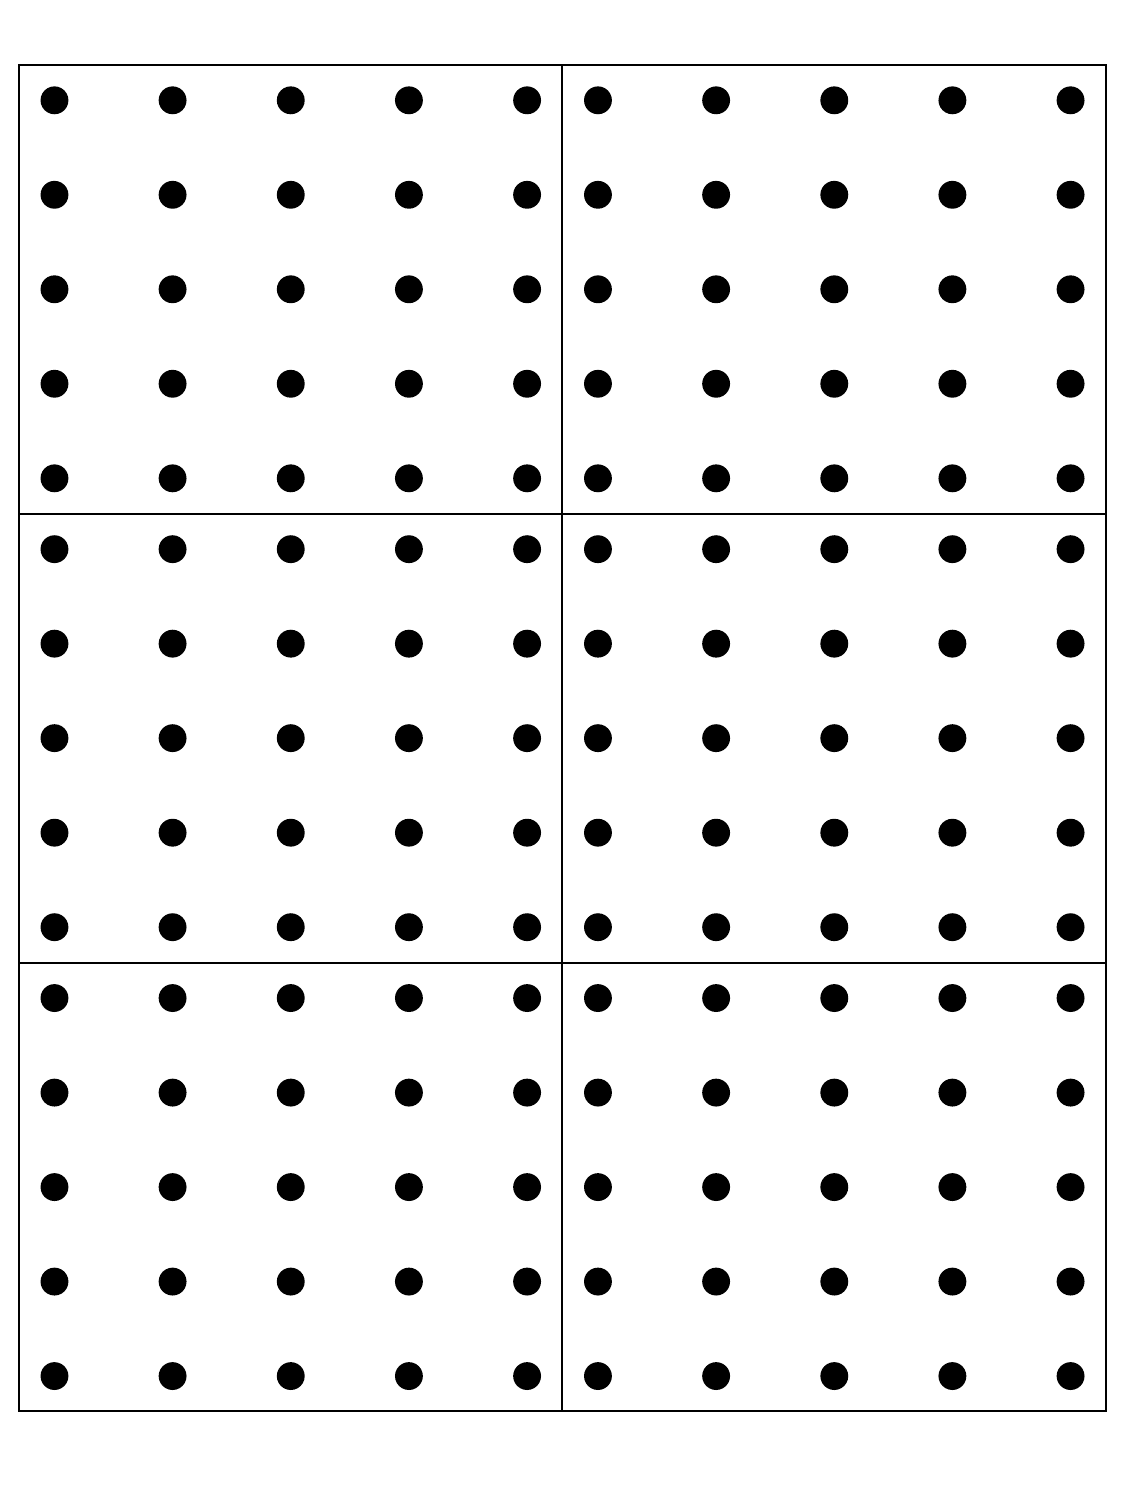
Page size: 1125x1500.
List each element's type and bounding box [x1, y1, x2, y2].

text_box [18, 64, 1106, 1412]
